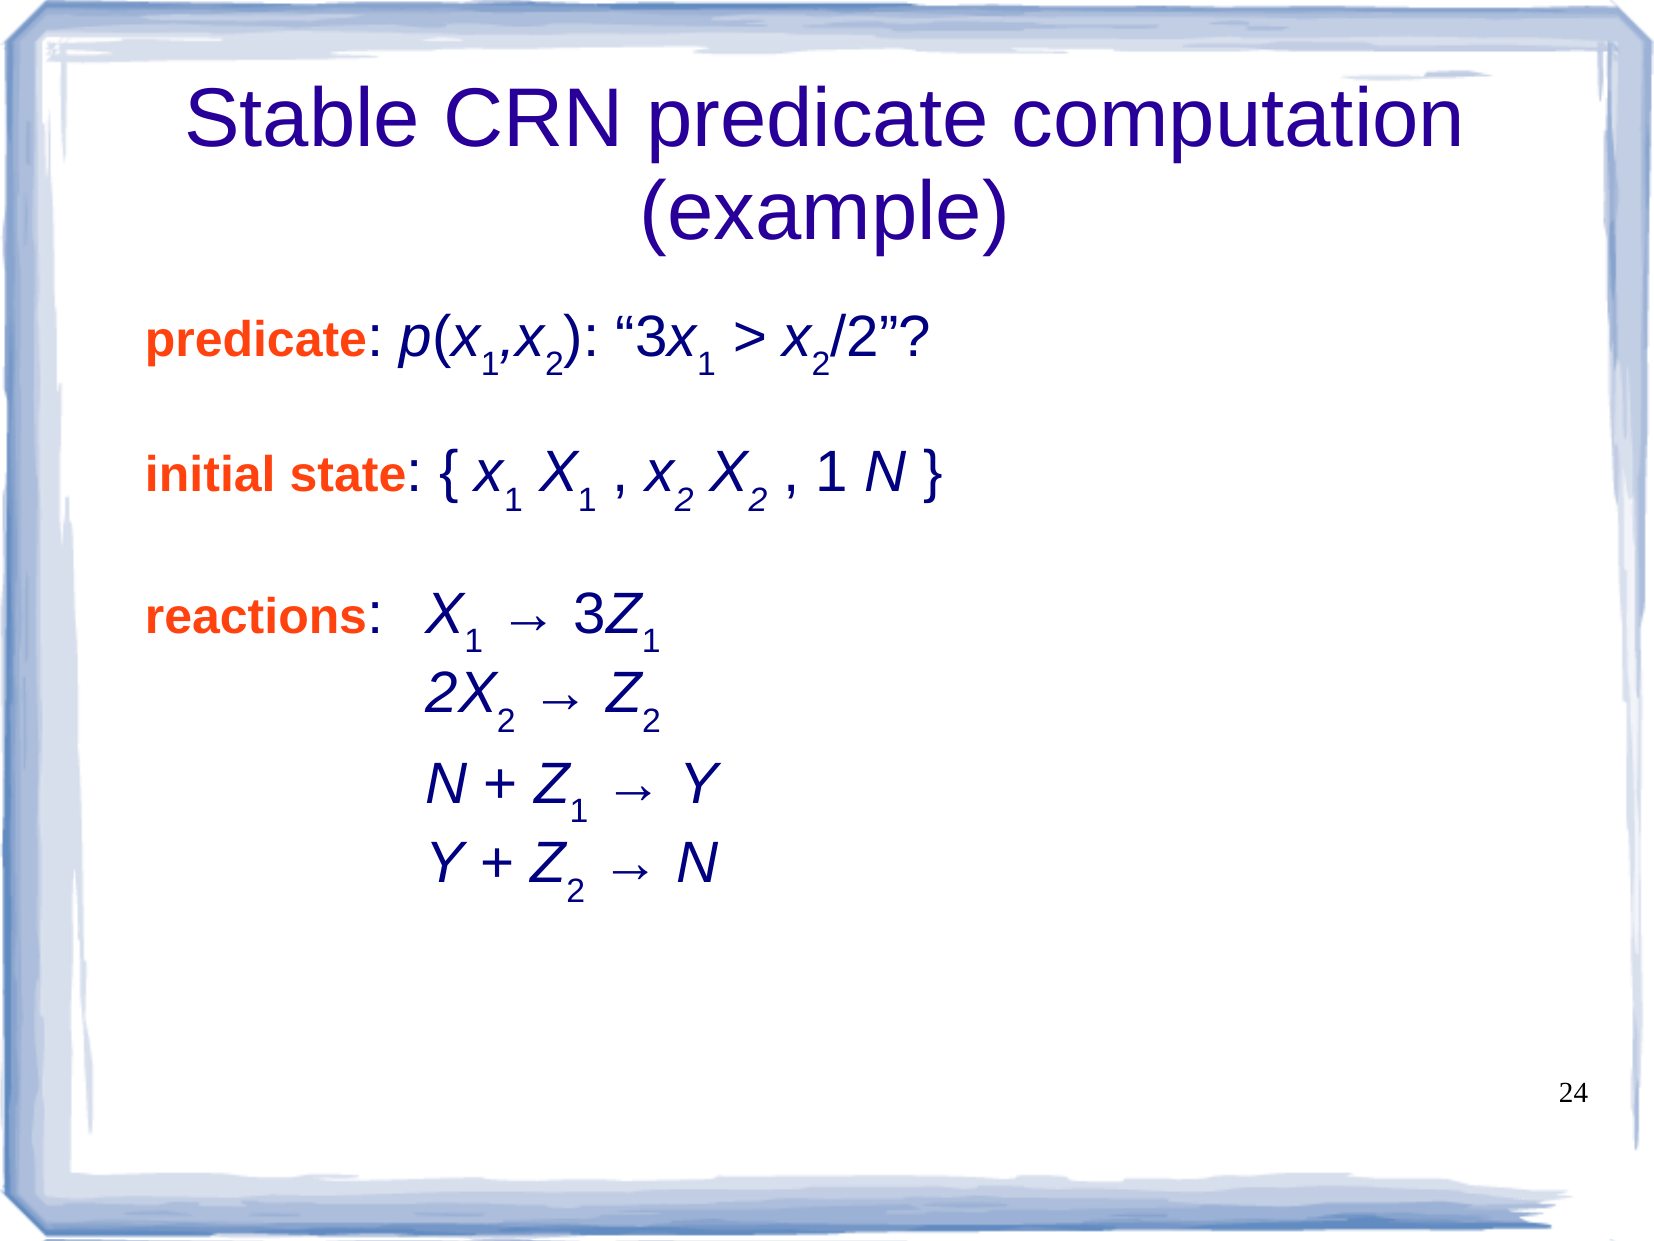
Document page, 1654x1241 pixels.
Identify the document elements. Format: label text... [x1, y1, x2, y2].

text_box initial state: { x1 X1 , x2 X2 , 1 N } [130, 431, 1453, 528]
title Stable CRN predicate computation (example) [75, 71, 1576, 258]
picture [0, 0, 1654, 1241]
text_box reactions: [130, 573, 410, 669]
text_box N + Z1 → Y Y + Z2 → N [410, 743, 733, 917]
text_box X1 → 3Z1 2X2 → Z2 [410, 573, 1062, 747]
text_box predicate: p(x1,x2): “3x1 > x2/2”? [130, 295, 1522, 392]
